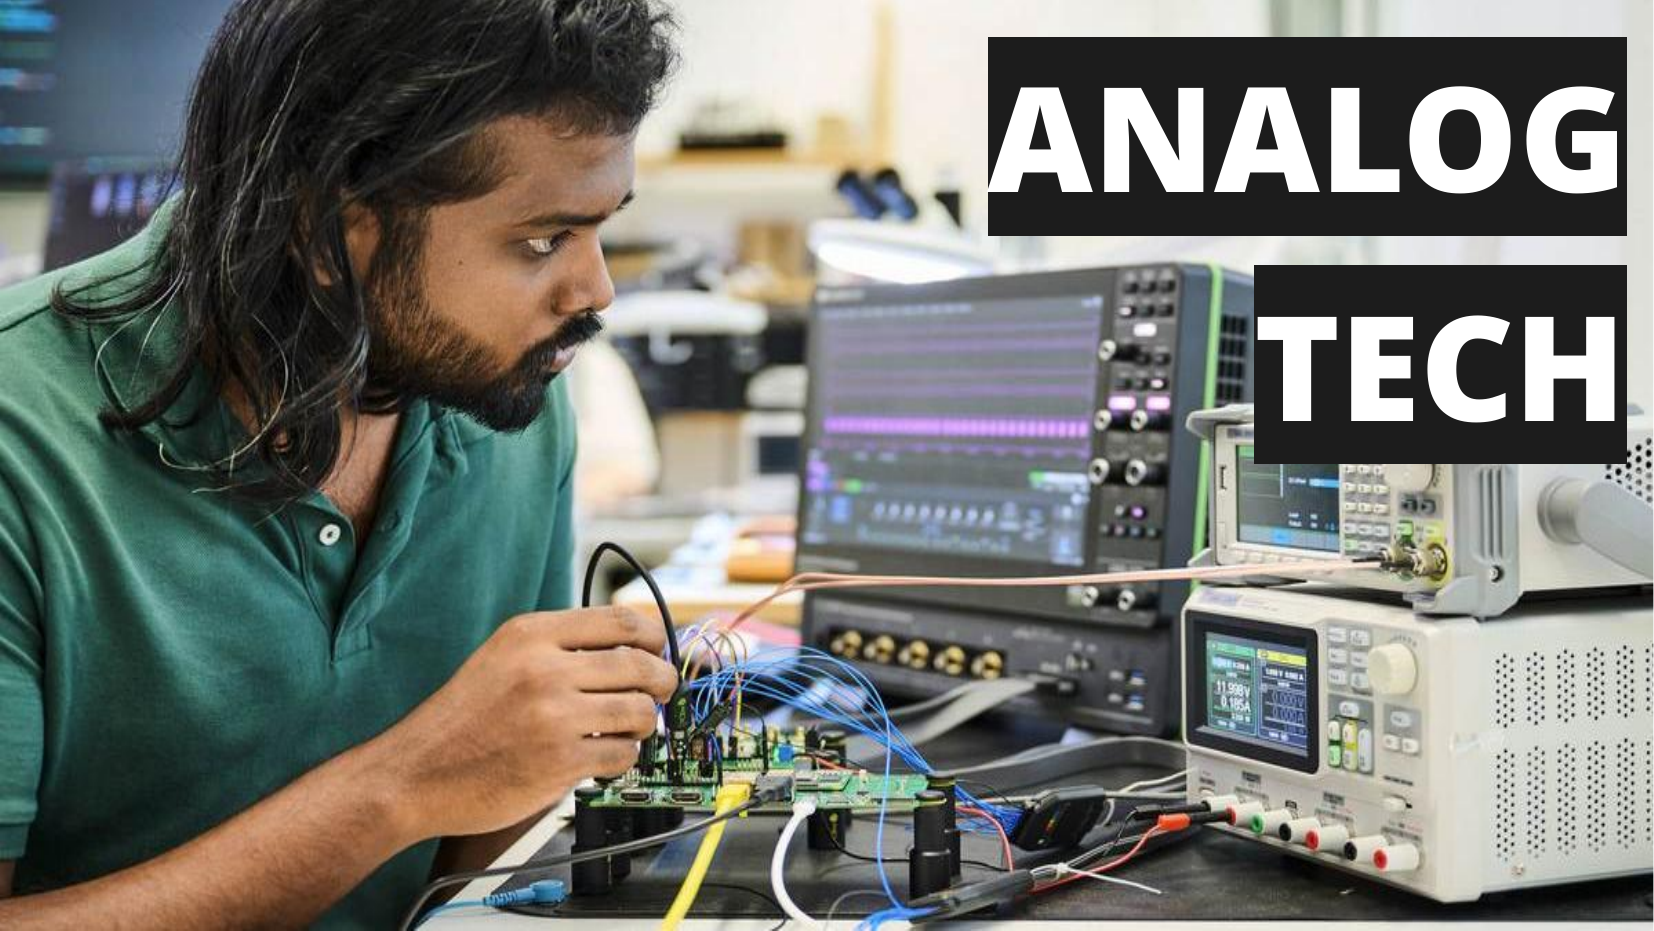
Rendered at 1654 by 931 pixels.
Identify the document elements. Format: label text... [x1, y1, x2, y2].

text_box ANALOG TECH [980, 0, 1642, 401]
picture [0, 0, 1654, 931]
